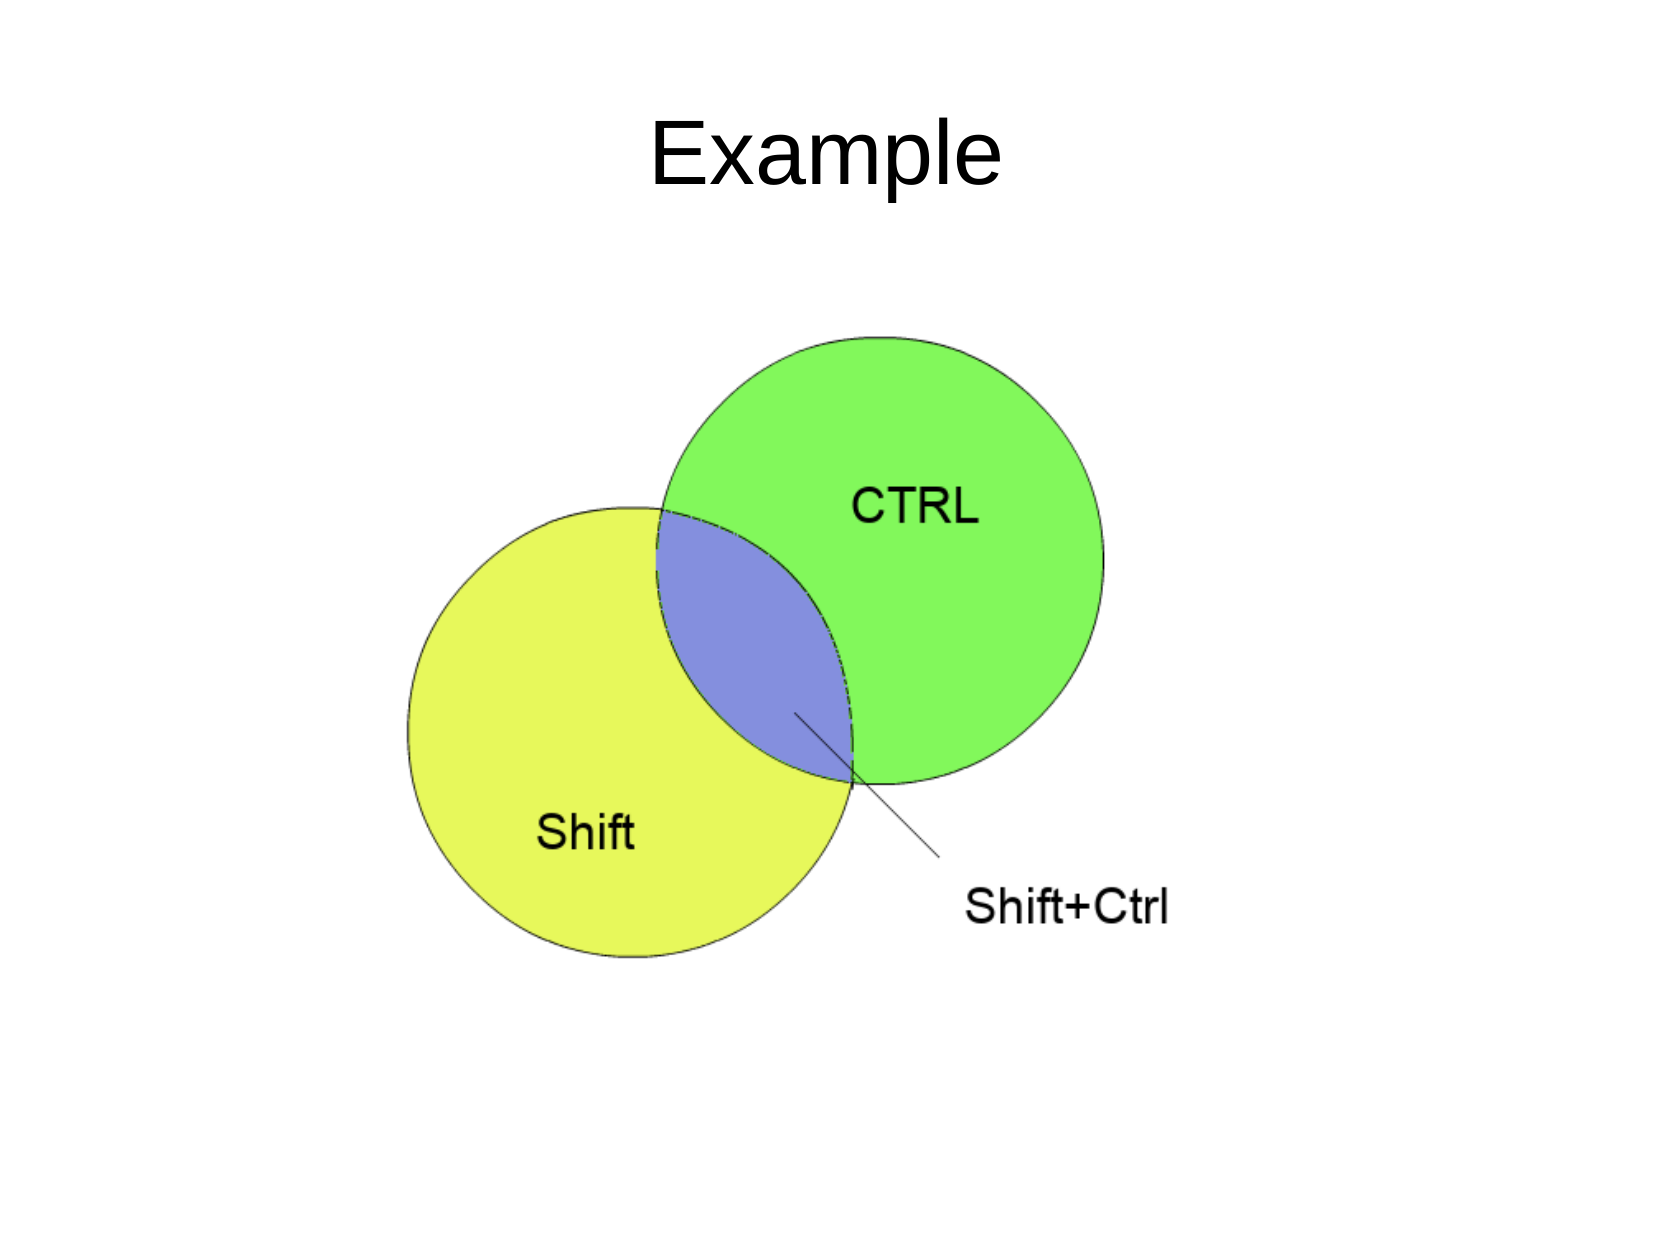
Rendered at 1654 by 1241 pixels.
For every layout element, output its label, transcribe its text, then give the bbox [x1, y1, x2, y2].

picture [150, 271, 1469, 1241]
title Example [82, 49, 1571, 257]
